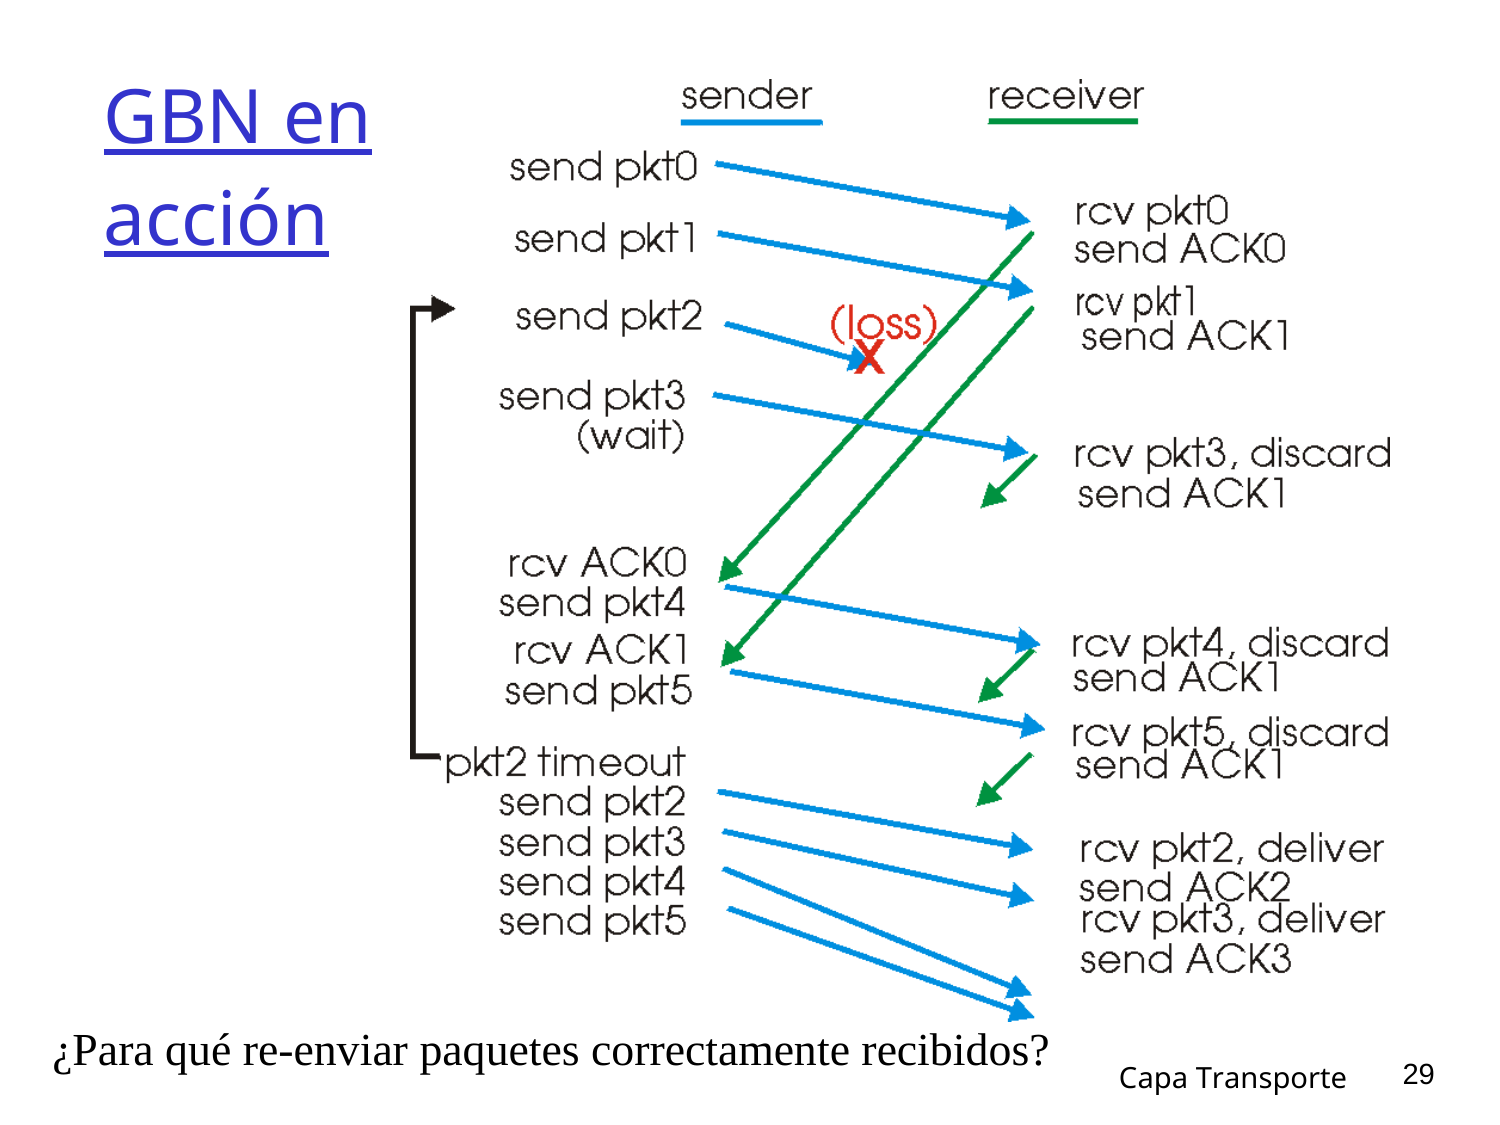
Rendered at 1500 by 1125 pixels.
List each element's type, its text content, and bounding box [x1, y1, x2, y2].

picture [410, 79, 1390, 1022]
text_box ¿Para qué re-enviar paquetes correctamente recibidos? [37, 1017, 1066, 1083]
title GBN en acción [89, 67, 1365, 264]
